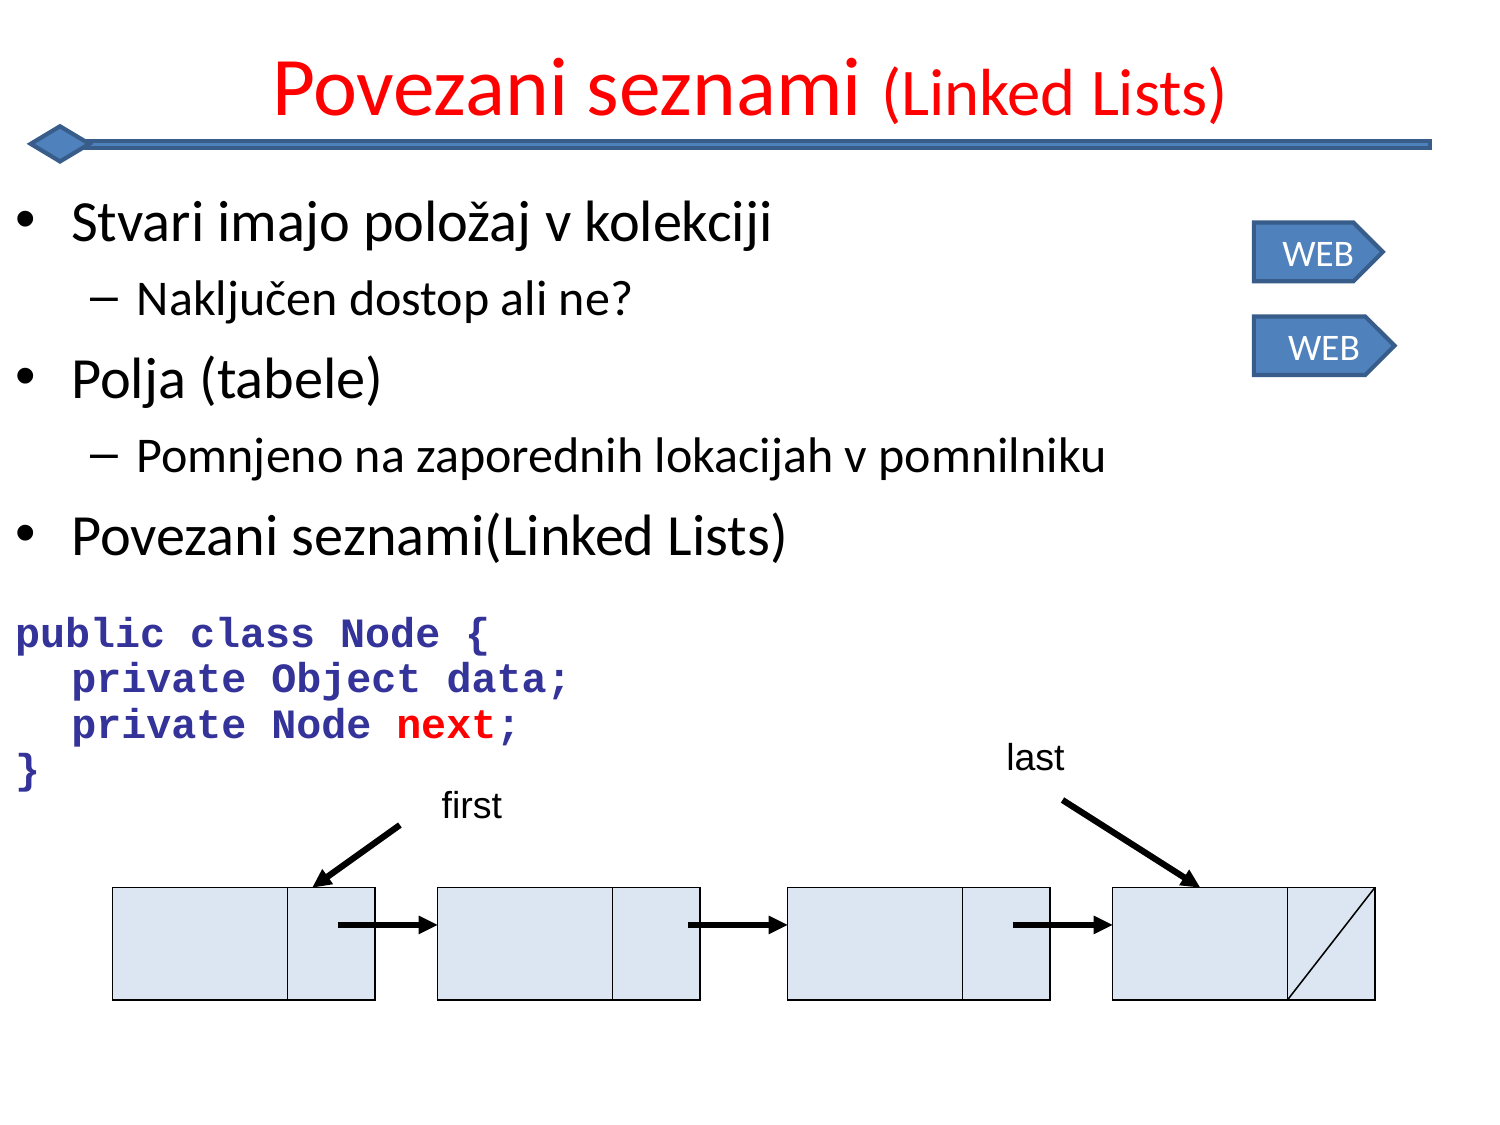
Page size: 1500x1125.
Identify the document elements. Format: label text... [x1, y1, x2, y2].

text_box [1288, 887, 1373, 996]
text_box [288, 887, 375, 1000]
text_box [787, 887, 962, 1000]
text_box WEB [1253, 316, 1395, 376]
title Povezani seznami (Linked Lists) [75, 23, 1426, 141]
text_box WEB [1253, 222, 1383, 282]
text_box [613, 887, 700, 1000]
list Stvari imajo položaj v kolekciji Naključen dostop ali ne? Polja (tabele) Pomnjeno na zaporednih lokacijah v pomnilniku Povezani seznami(Linked Lists) public class Node { private Object data; private Node next; } [0, 175, 1351, 919]
text_box [963, 887, 1050, 1000]
text_box last [991, 724, 1080, 786]
text_box [1290, 890, 1375, 1000]
text_box [1112, 887, 1287, 1000]
text_box [437, 887, 612, 1000]
text_box first [426, 773, 518, 834]
text_box [112, 887, 287, 1000]
